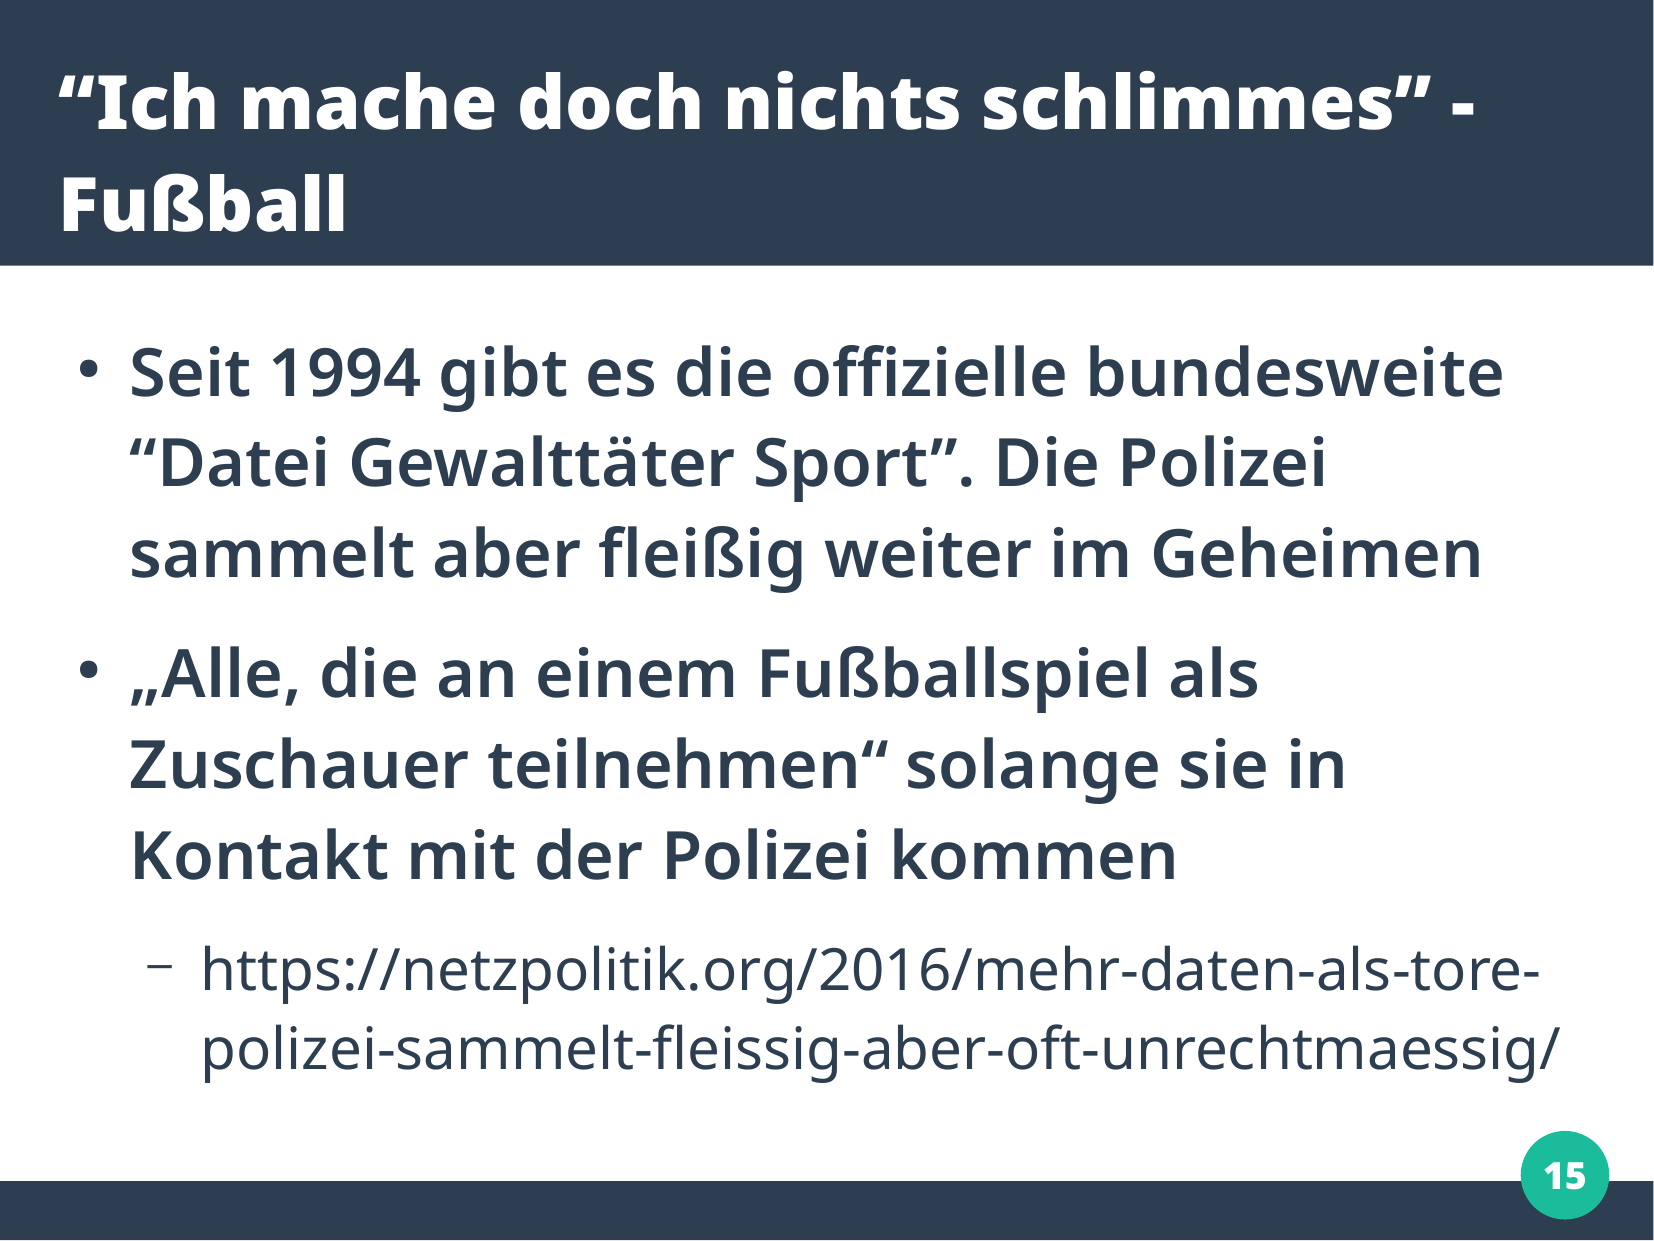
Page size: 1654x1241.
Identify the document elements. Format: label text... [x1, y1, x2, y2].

title “Ich mache doch nichts schlimmes” - Fußball [59, 49, 1595, 207]
list Seit 1994 gibt es die offizielle bundesweite “Datei Gewalttäter Sport”. Die Polizei sammelt aber fleißig weiter im Geheimen „Alle, die an einem Fußballspiel als Zuschauer teilnehmen“ solange sie in Kontakt mit der Polizei kommen https://netzpolitik.org/2016/mehr-daten-als-tore-polizei-sammelt-fleissig-aber-oft-unrechtmaessig/ [59, 324, 1595, 1152]
